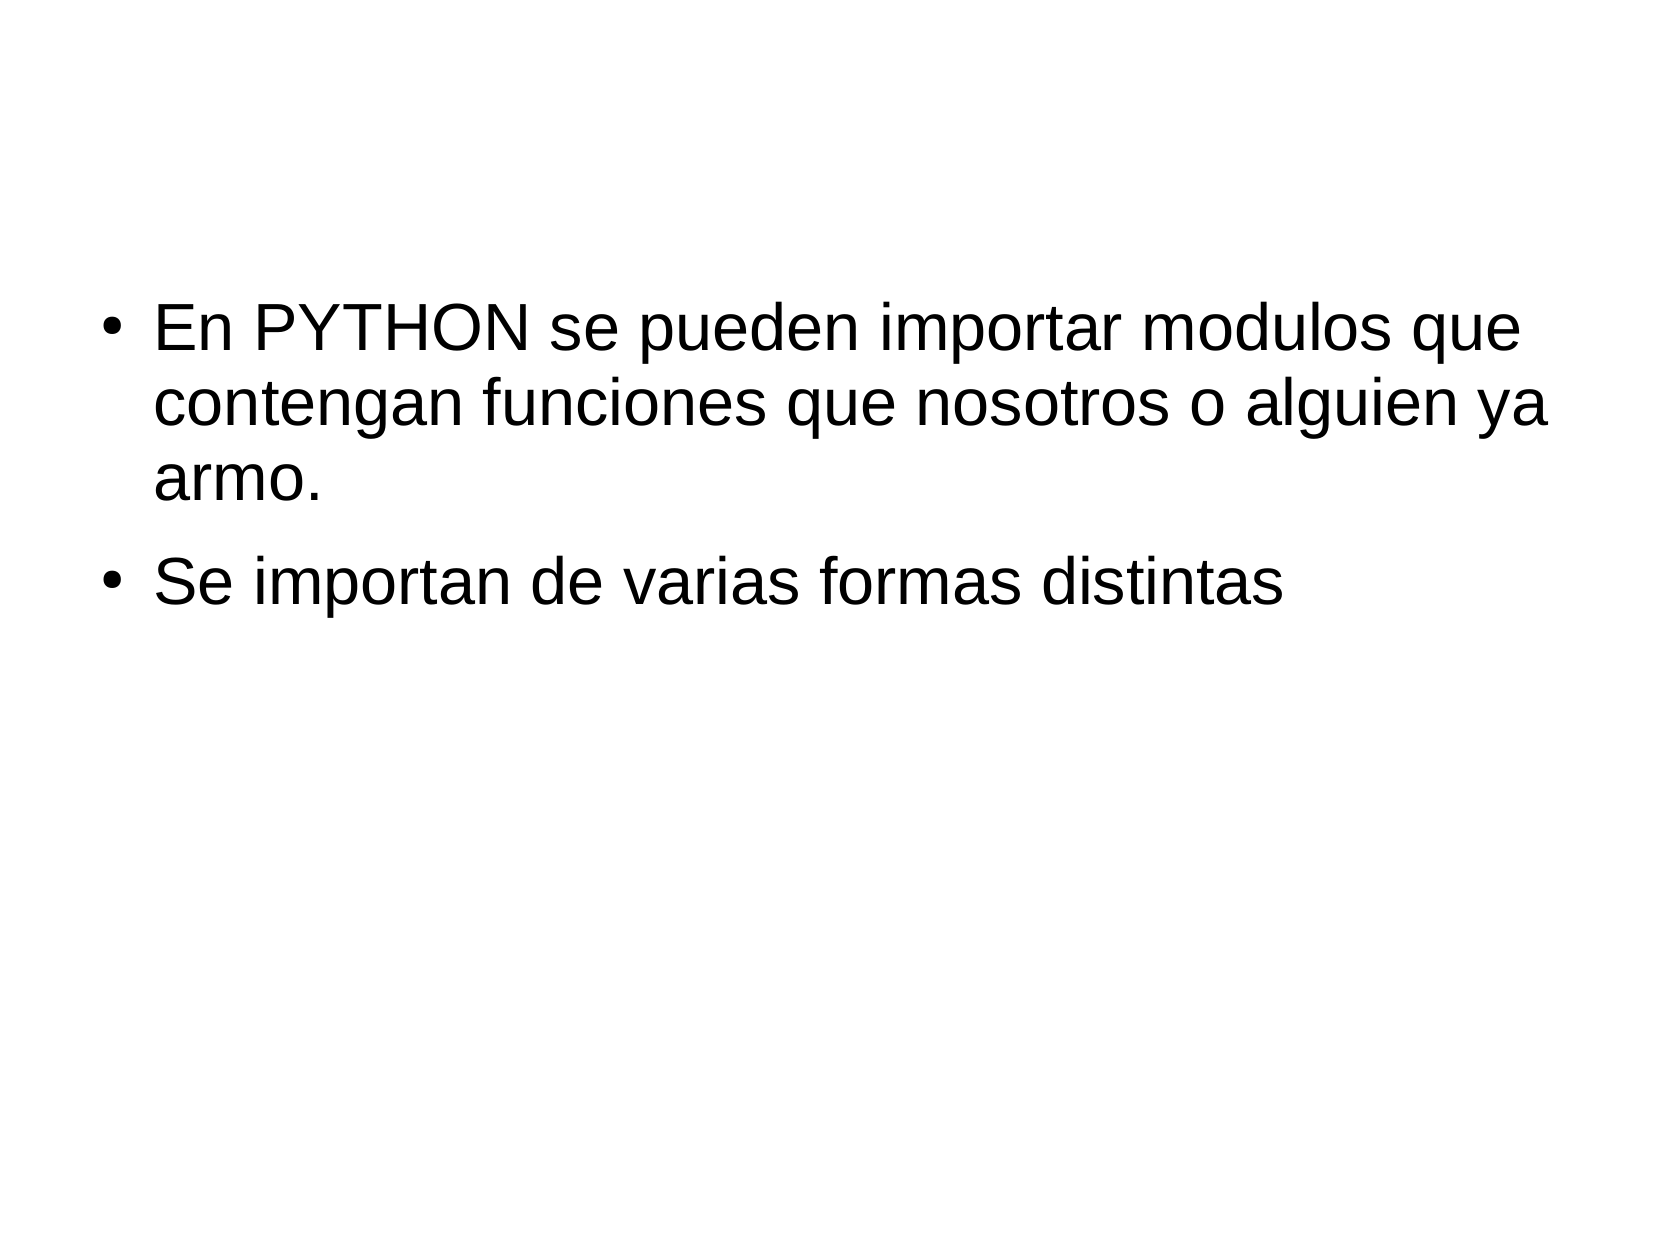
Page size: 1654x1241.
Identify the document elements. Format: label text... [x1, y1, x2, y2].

list En PYTHON se pueden importar modulos que contengan funciones que nosotros o alguien ya armo. Se importan de varias formas distintas [82, 290, 1571, 1010]
